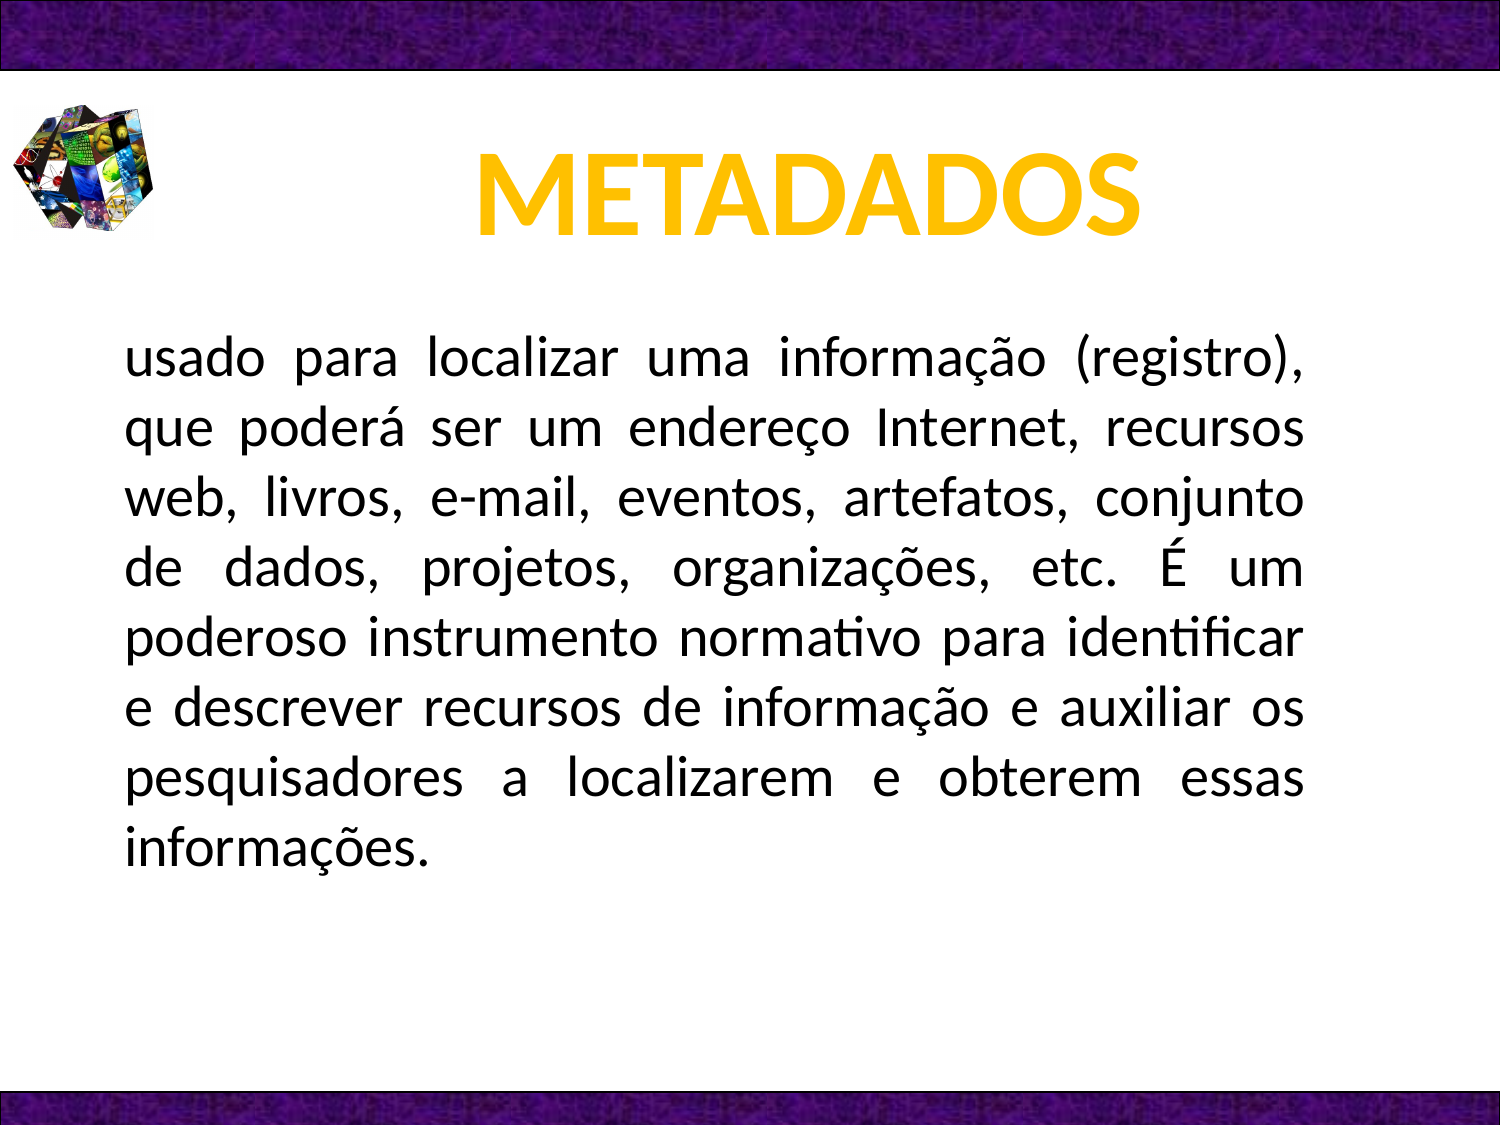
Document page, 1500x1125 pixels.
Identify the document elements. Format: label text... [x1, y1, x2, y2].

text_box [0, 1091, 1500, 1125]
text_box METADADOS [157, 92, 1459, 269]
picture [13, 105, 154, 240]
text_box [0, 0, 1500, 71]
text_box usado para localizar uma informação (registro), que poderá ser um endereço Internet, recursos web, livros, e-mail, eventos, artefatos, conjunto de dados, projetos, organizações, etc. É um poderoso instrumento normativo para identificar e descrever recursos de informação e auxiliar os pesquisadores a localizarem e obterem essas informações. [109, 311, 1321, 886]
